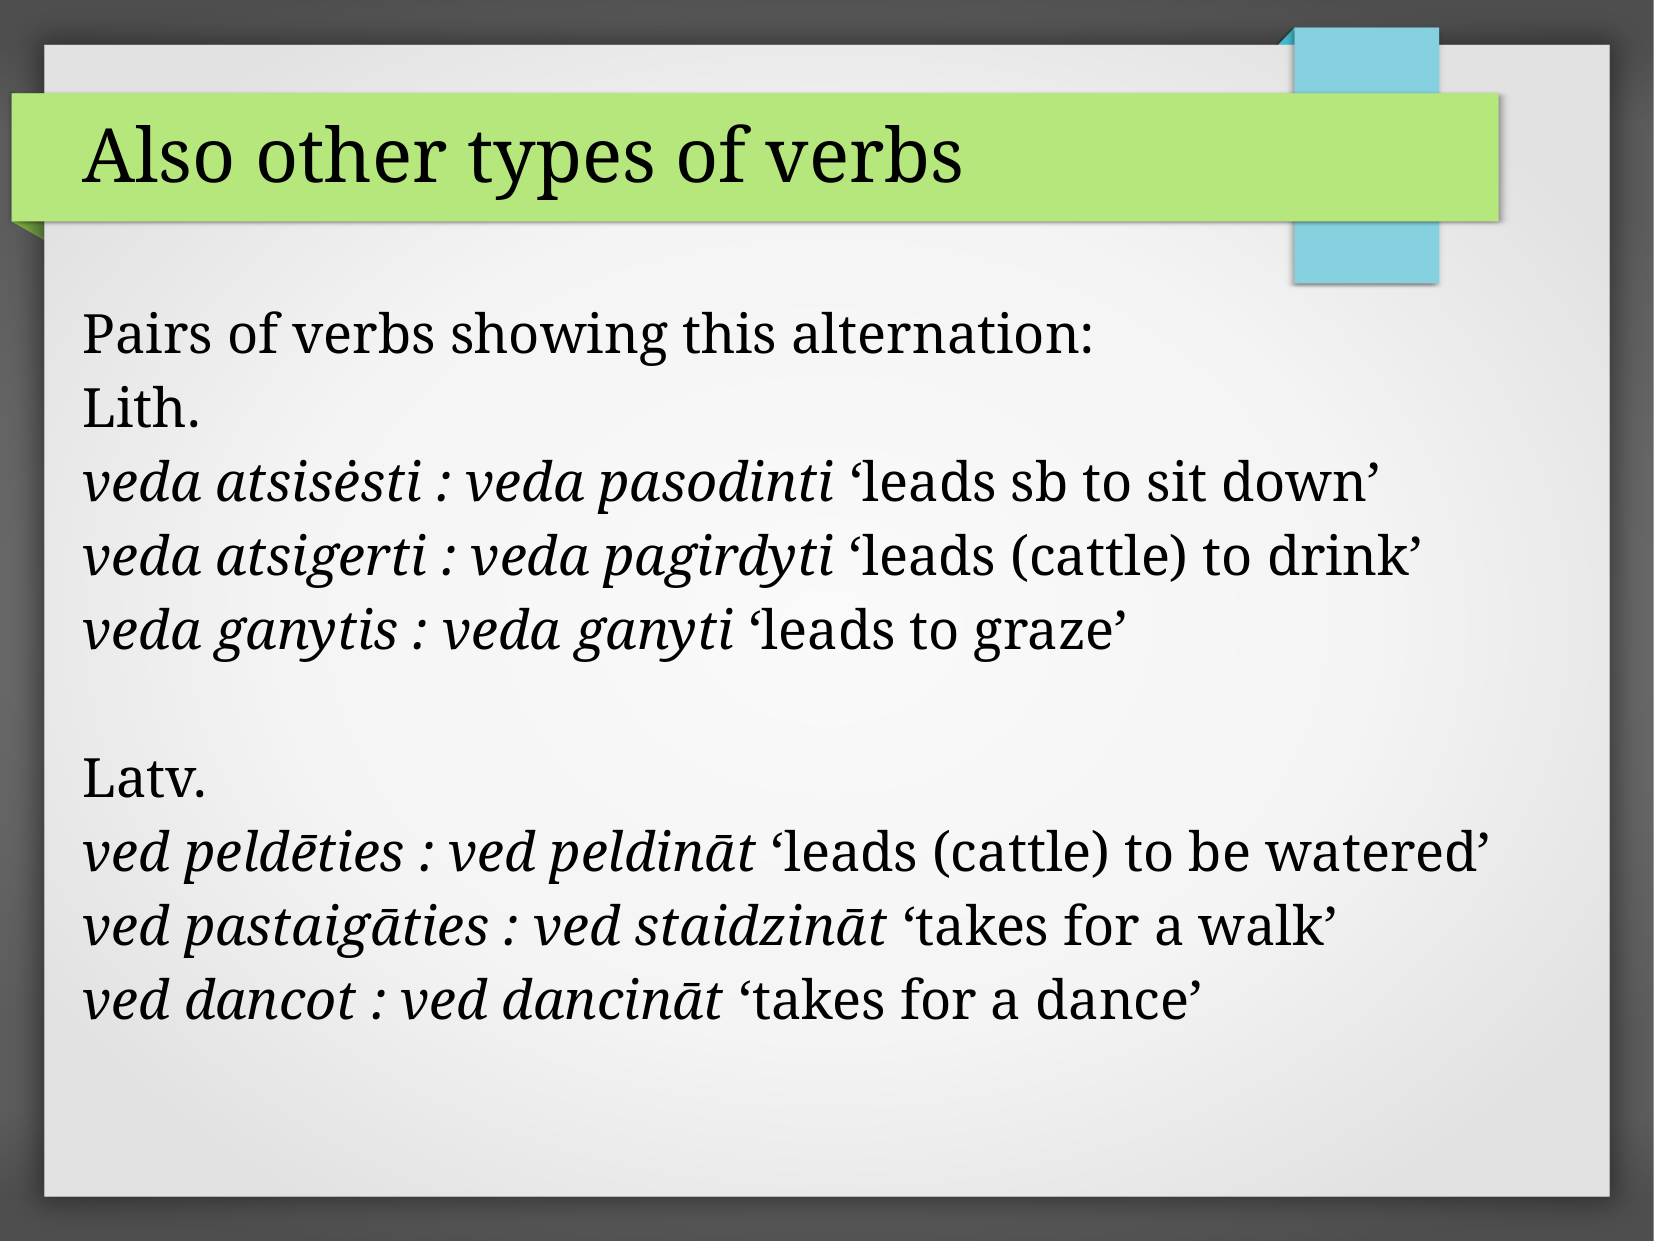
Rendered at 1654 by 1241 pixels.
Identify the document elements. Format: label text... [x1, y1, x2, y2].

picture [0, 0, 1654, 1241]
list Pairs of verbs showing this alternation: Lith. veda atsisėsti : veda pasodinti ‘leads sb to sit down’ veda atsigerti : veda pagirdyti ‘leads (cattle) to drink’ veda ganytis : veda ganyti ‘leads to graze’ Latv. ved peldēties : ved peldināt ‘leads (cattle) to be watered’ ved pastaigāties : ved staidzināt ‘takes for a walk’ ved dancot : ved dancināt ‘takes for a dance’ [82, 295, 1571, 1099]
title Also other types of verbs [82, 94, 1264, 213]
